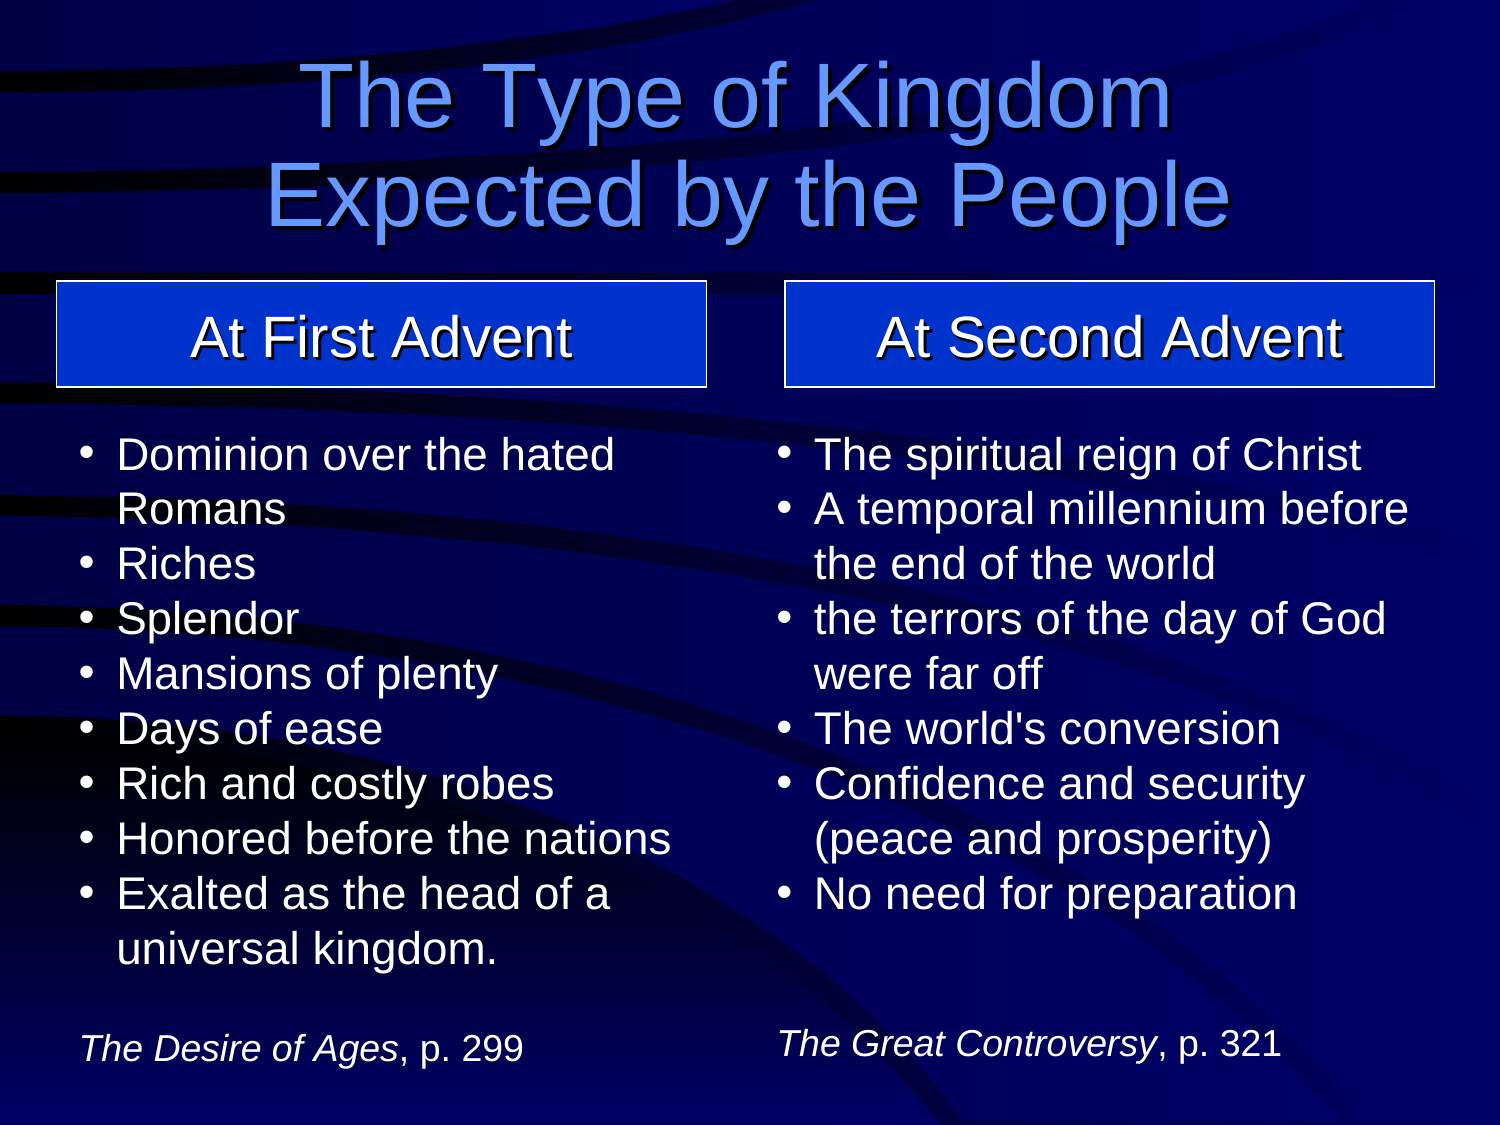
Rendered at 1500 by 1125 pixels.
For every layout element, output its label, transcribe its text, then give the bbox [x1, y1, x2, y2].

text_box Dominion over the hated Romans Riches Splendor Mansions of plenty Days of ease Rich and costly robes Honored before the nations Exalted as the head of a universal kingdom. The Desire of Ages, p. 299 [63, 416, 734, 1077]
text_box At Second Advent [784, 280, 1435, 388]
title The Type of Kingdom Expected by the People [74, 21, 1425, 274]
text_box The spiritual reign of Christ A temporal millennium before the end of the world the terrors of the day of God were far off The world's conversion Confidence and security (peace and prosperity) No need for preparation The Great Controversy, p. 321 [761, 416, 1432, 1072]
text_box At First Advent [56, 280, 707, 388]
